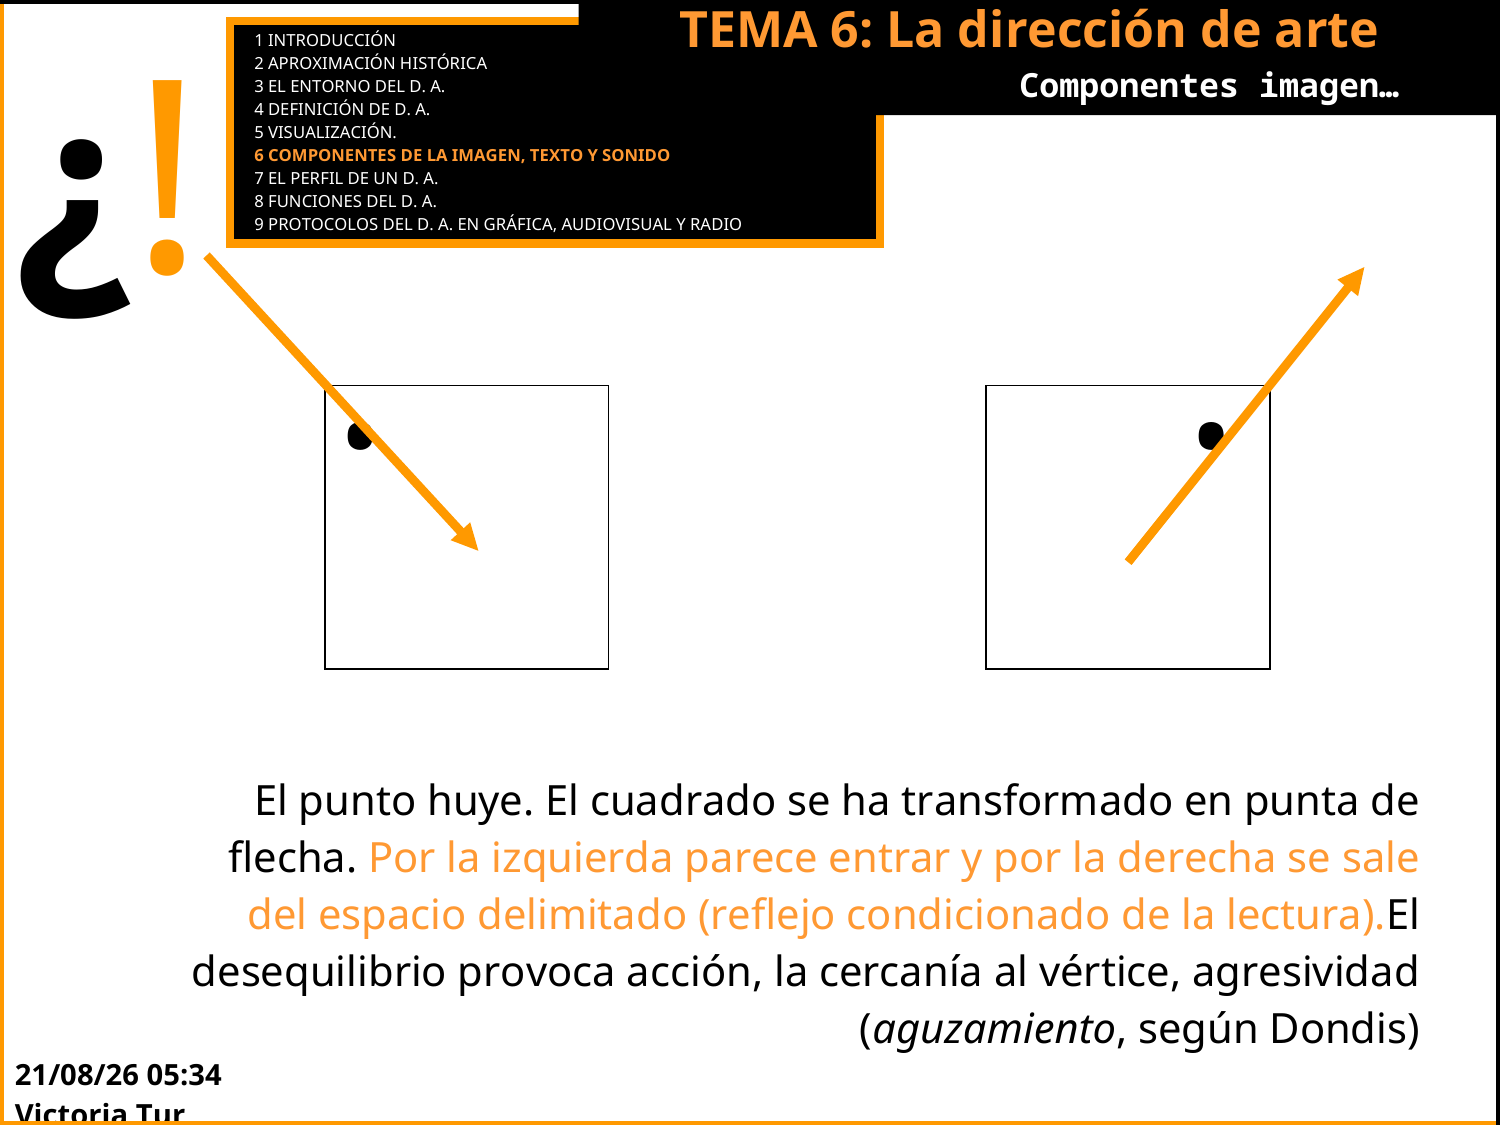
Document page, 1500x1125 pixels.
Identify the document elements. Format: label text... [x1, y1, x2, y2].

text_box • [1175, 383, 1279, 519]
text_box [324, 385, 609, 669]
text_box • [324, 350, 429, 489]
text_box TEMA 6: La dirección de arte Componentes imagen… [578, 0, 1500, 116]
text_box • [1175, 350, 1279, 495]
text_box • [324, 391, 429, 519]
text_box El punto huye. El cuadrado se ha transformado en punta de flecha. Por la izquierda parece entrar y por la derecha se sale del espacio delimitado (reflejo condicionado de la lectura).El desequilibrio provoca acción, la cercanía al vértice, agresividad (aguzamiento, según Dondis) [171, 763, 1436, 1064]
text_box [986, 385, 1270, 669]
text_box 1 INTRODUCCIÓN 2 APROXIMACIÓN HISTÓRICA 3 EL ENTORNO DEL D. A. 4 DEFINICIÓN DE D. A. 5 VISUALIZACIÓN. 6 COMPONENTES DE LA IMAGEN, TEXTO Y SONIDO 7 EL PERFIL DE UN D. A. 8 FUNCIONES DEL D. A. 9 PROTOCOLOS DEL D. A. EN GRÁFICA, AUDIOVISUAL Y RADIO [230, 20, 880, 244]
